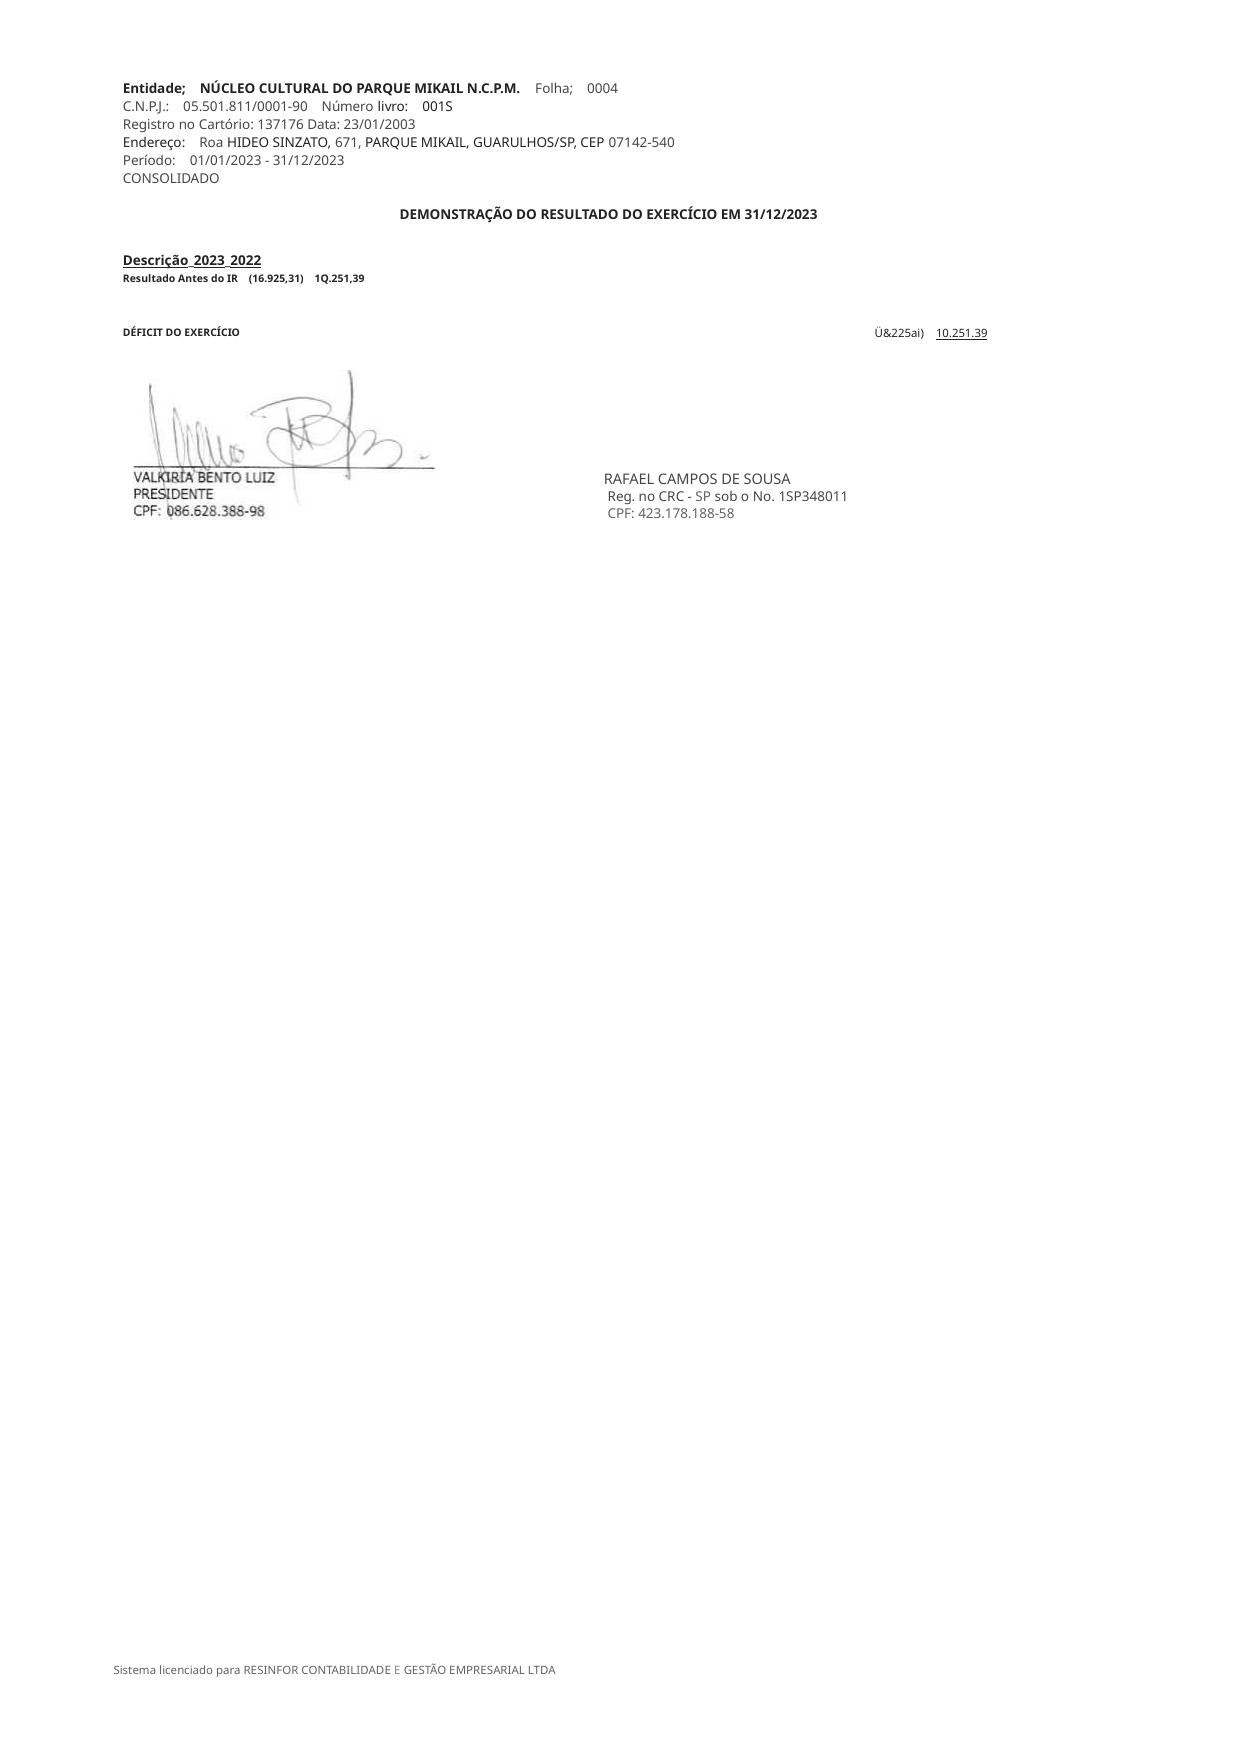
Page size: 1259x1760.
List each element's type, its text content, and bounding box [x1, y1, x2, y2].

text_box RAFAEL CAMPOS DE SOUSA [604, 470, 785, 487]
text_box DÉFICIT DO EXERCÍCIO [123, 326, 273, 345]
text_box Reg. no CRC - SP sob o No. 1SP348011 CPF: 423.178.188-58 [607, 488, 855, 522]
picture [133, 370, 435, 521]
text_box DEMONSTRAÇÃO DO RESULTADO DO EXERCÍCIO EM 31/12/2023 [376, 206, 842, 229]
text_box Entidade; NÚCLEO CULTURAL DO PARQUE MIKAIL N.C.P.M. Folha; 0004 C.N.P.J.: 05.501.811/0001-90 Número livro: 001S Registro no Cartório: 137176 Data: 23/01/2003 Endereço: Roa HIDEO SINZATO, 671, PARQUE MIKAIL, GUARULHOS/SP, CEP 07142-540 Período: 01/01/2023 - 31/12/2023 CONSOLIDADO [123, 78, 1093, 186]
text_box Sistema licenciado para RESINFOR CONTABILIDADE E GESTÃO EMPRESARIAL LTDA [114, 1664, 566, 1683]
text_box Descrição_2023_2022 Resultado Antes do IR (16.925,31) 1Q.251,39 [123, 252, 1095, 294]
text_box Ü&225ai) 10.251.39 [874, 327, 1094, 348]
